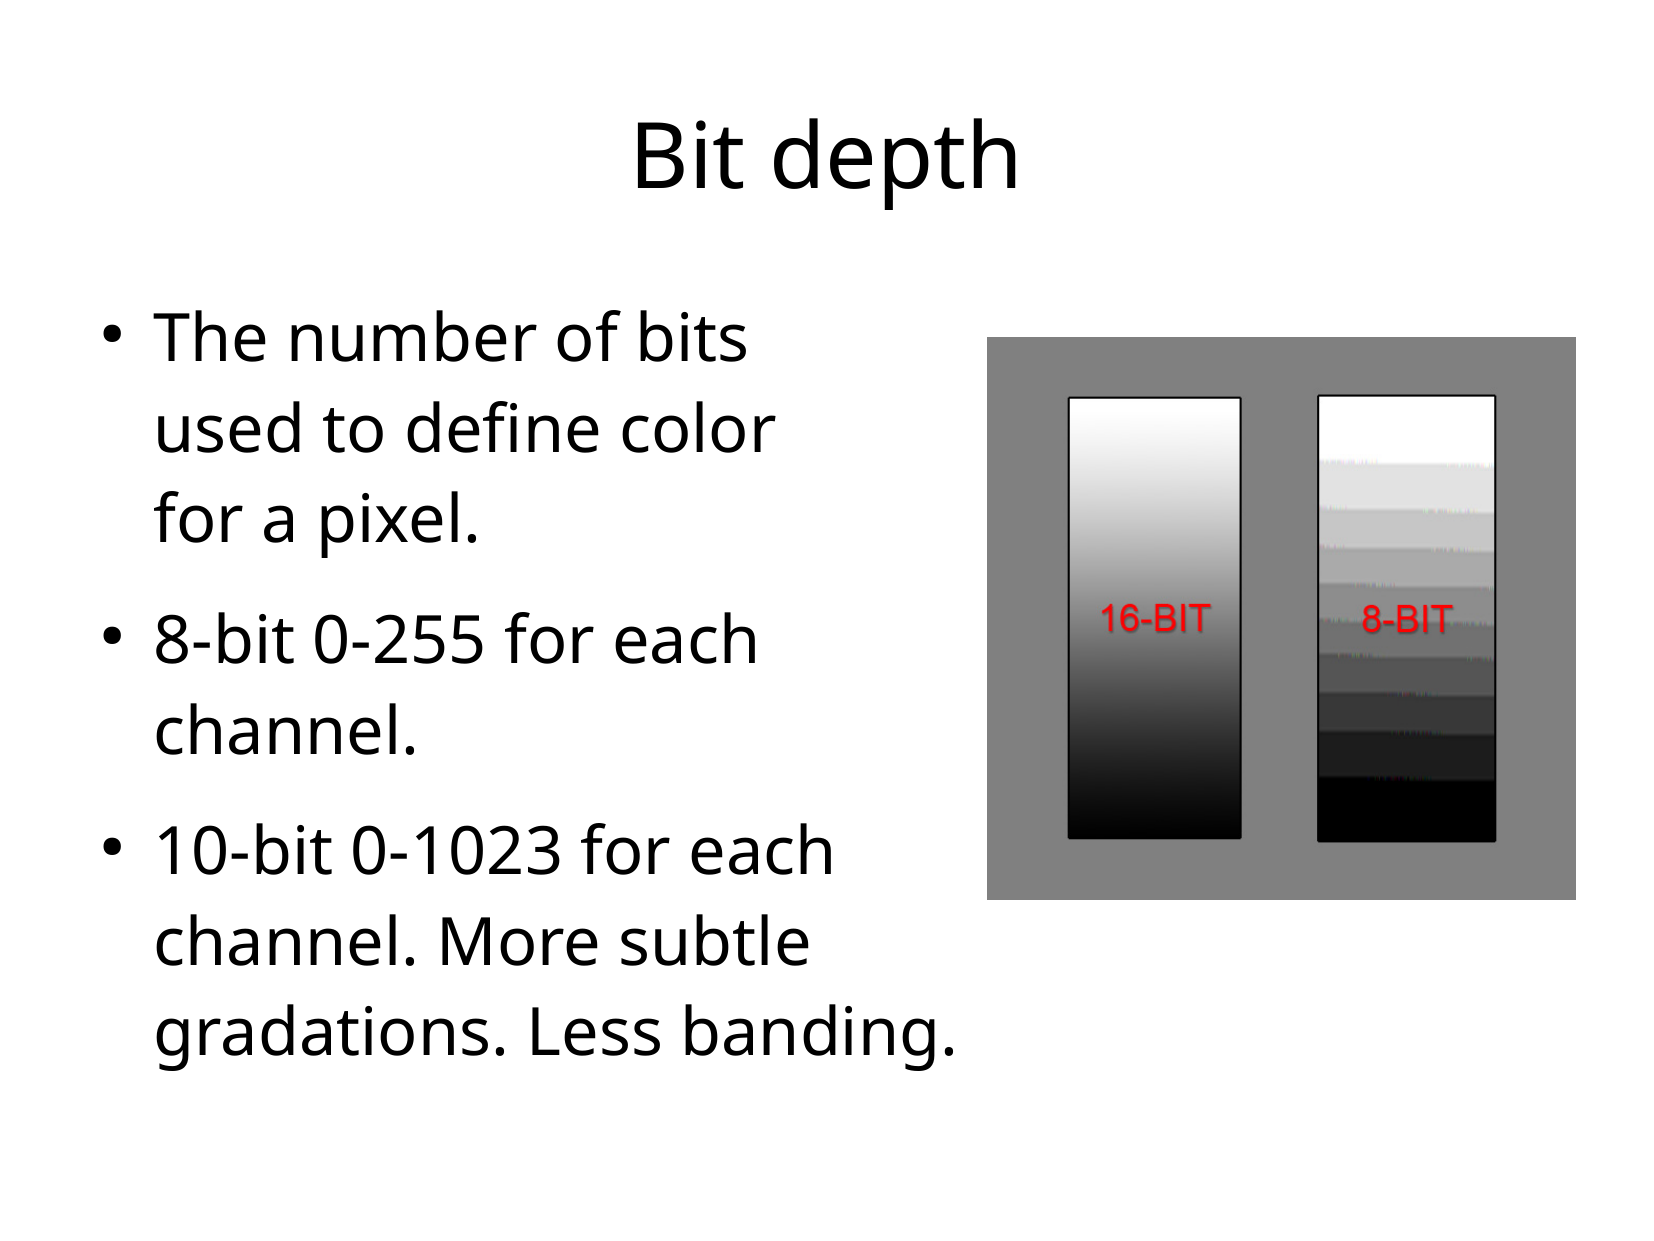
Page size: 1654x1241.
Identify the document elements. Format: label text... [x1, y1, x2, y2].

picture [987, 337, 1576, 901]
list The number of bits used to define color for a pixel. 8-bit 0-255 for each channel. 10-bit 0-1023 for each channel. More subtle gradations. Less banding. [82, 290, 1571, 1109]
title Bit depth [82, 49, 1571, 257]
